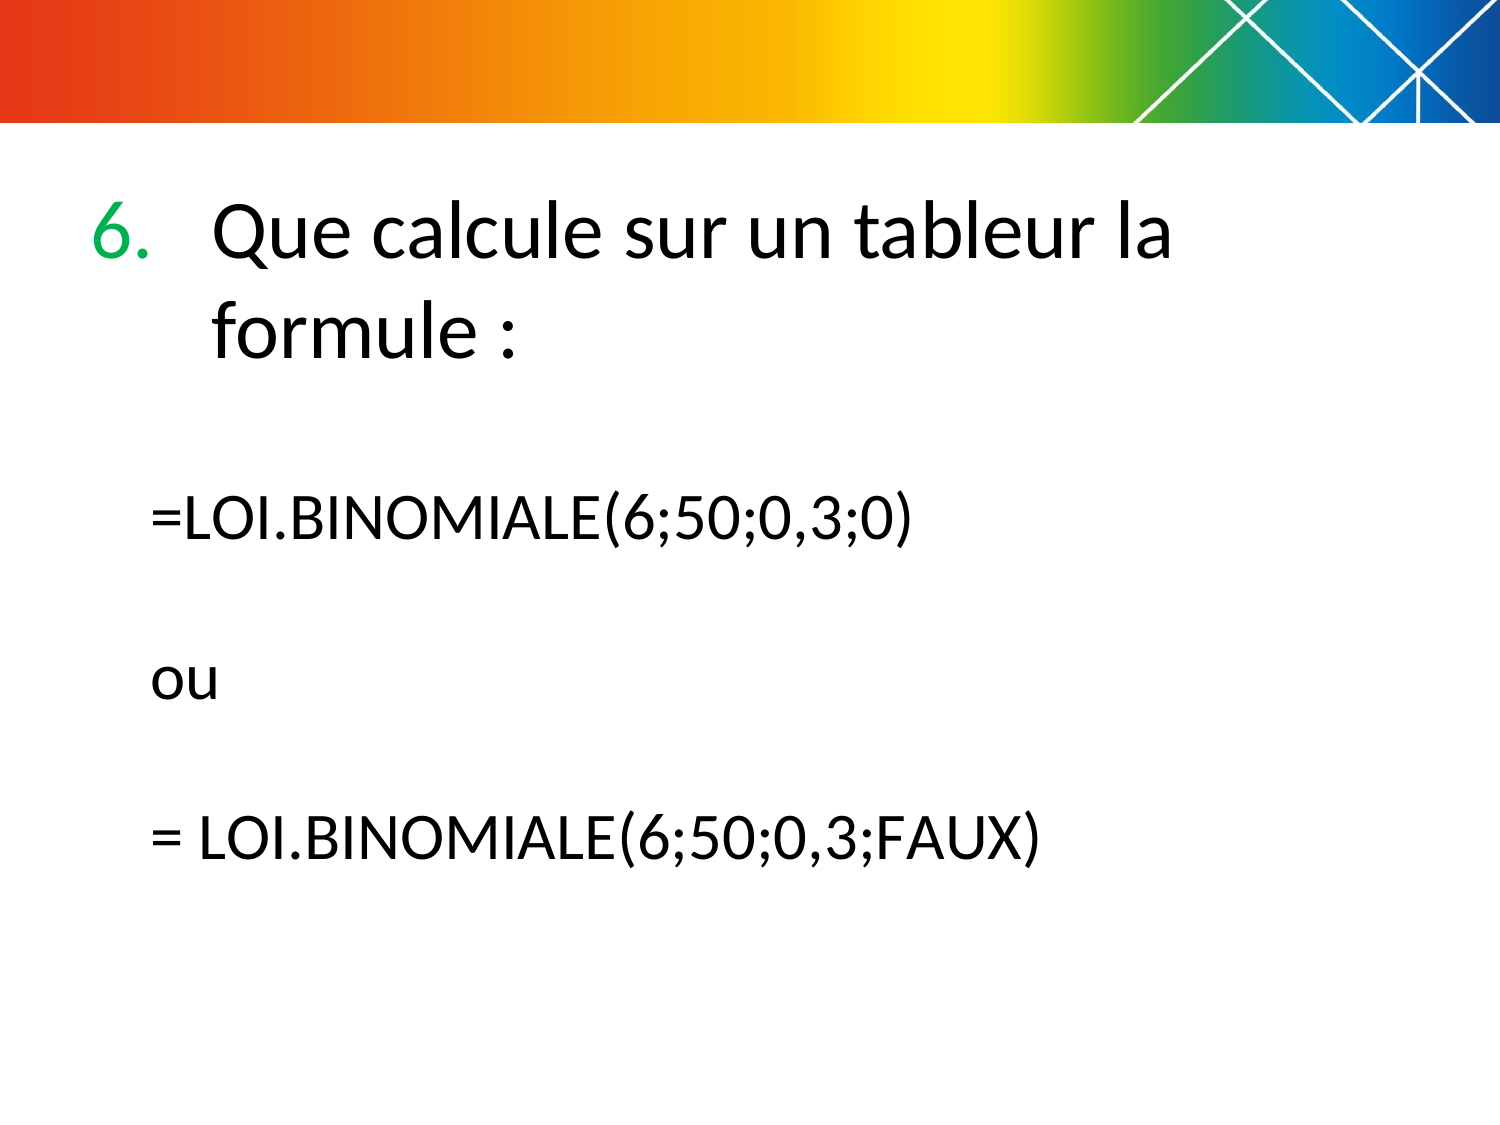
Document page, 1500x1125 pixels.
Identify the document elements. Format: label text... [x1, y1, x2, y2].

picture [0, 0, 1359, 123]
text_box =LOI.BINOMIALE(6;50;0,3;0) ou = LOI.BINOMIALE(6;50;0,3;FAUX) [135, 385, 1500, 1125]
picture [1340, 0, 1500, 123]
title Que calcule sur un tableur la formule : [75, 164, 1426, 386]
